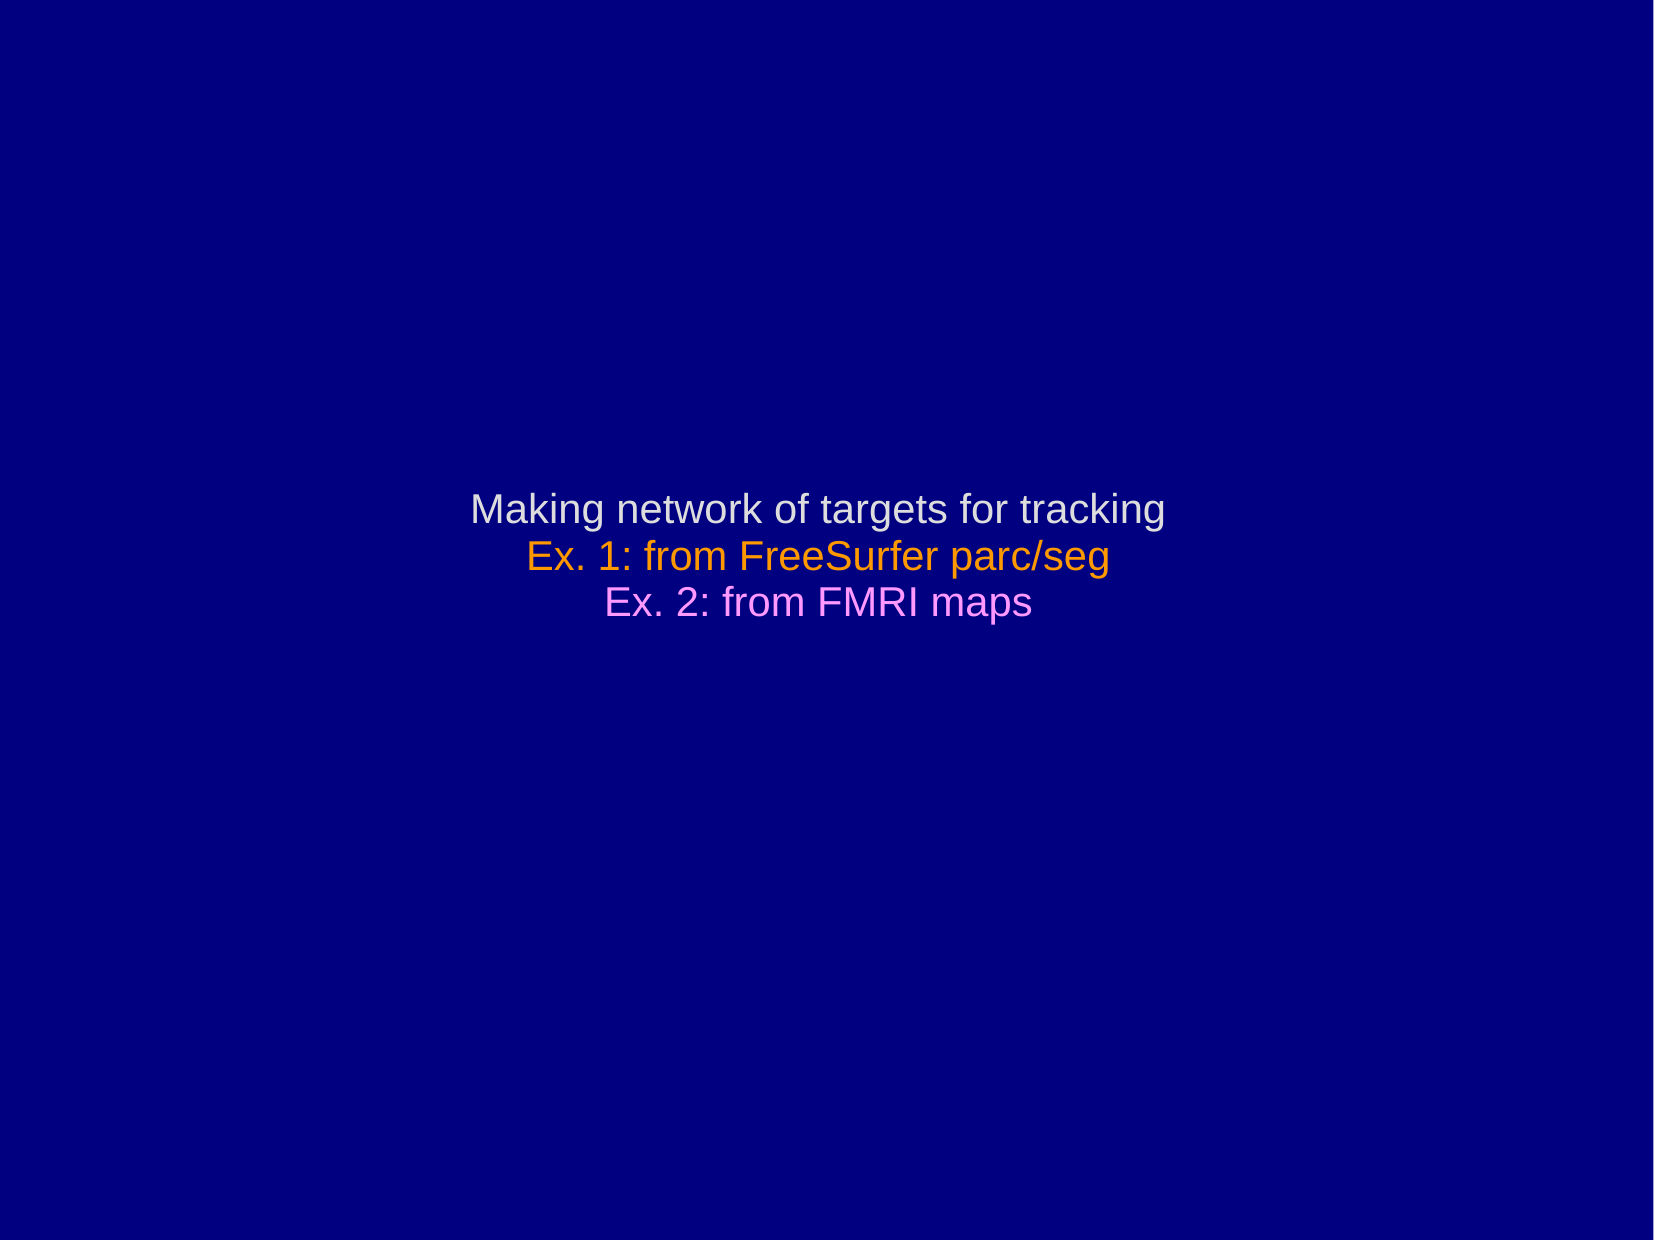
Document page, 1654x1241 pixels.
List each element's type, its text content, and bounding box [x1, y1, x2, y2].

text_box Making network of targets for tracking Ex. 1: from FreeSurfer parc/seg Ex. 2: from FMRI maps [455, 478, 1199, 633]
